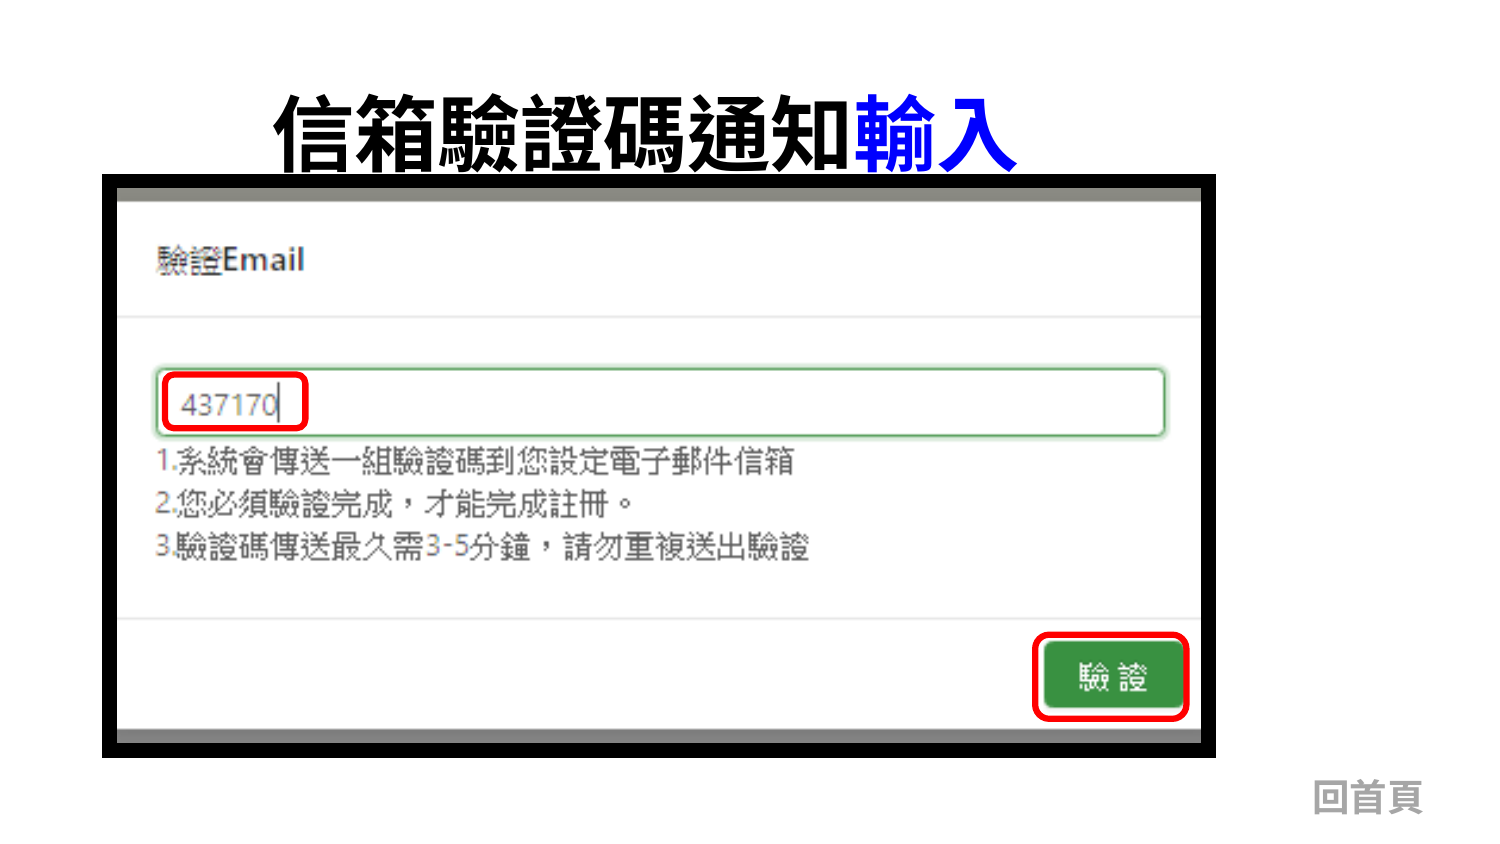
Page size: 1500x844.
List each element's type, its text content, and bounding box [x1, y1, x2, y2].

title 信箱驗證碼通知輸入 [116, 75, 1175, 164]
picture [116, 188, 1202, 744]
